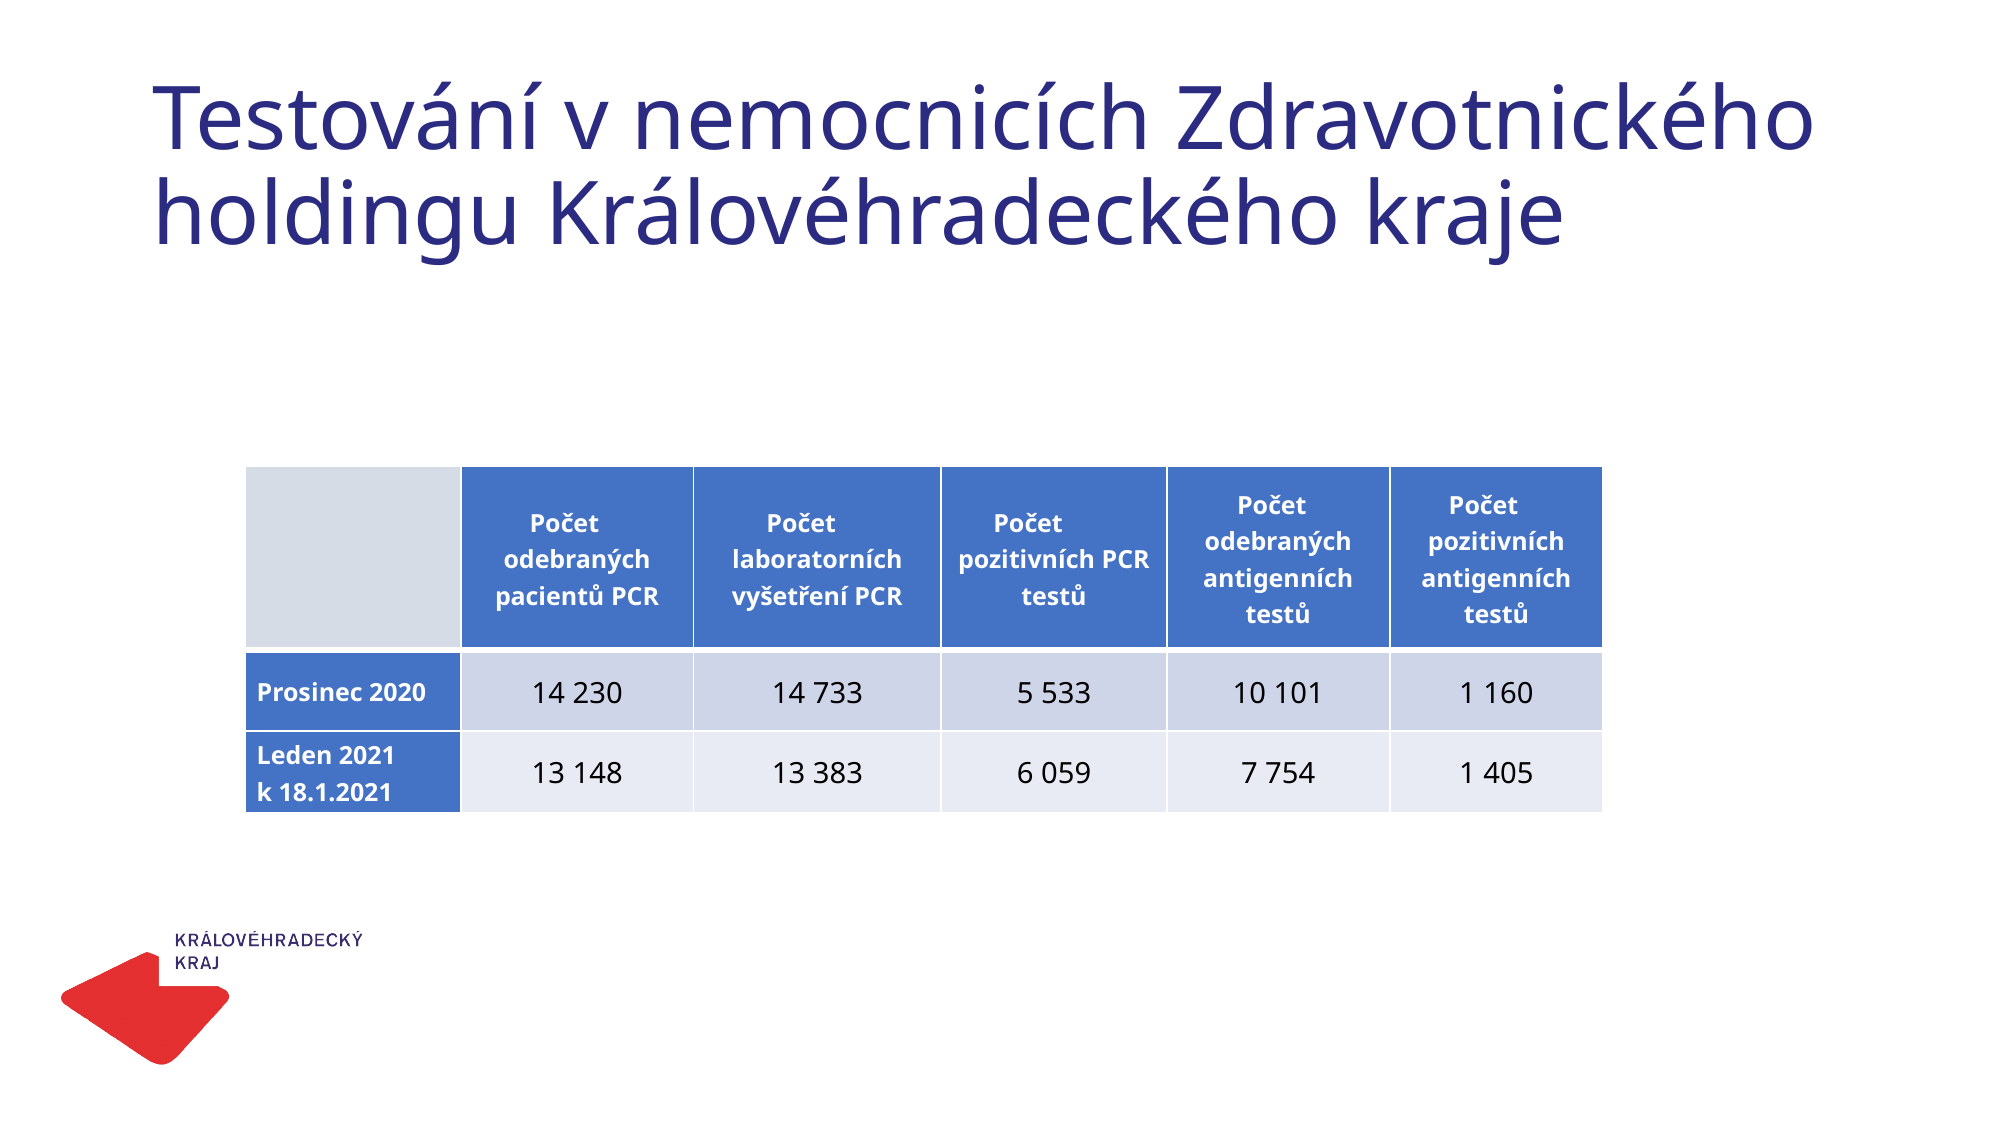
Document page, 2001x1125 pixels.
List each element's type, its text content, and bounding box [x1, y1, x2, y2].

table_cell 7 754 [1168, 732, 1389, 812]
table_cell 1 160 [1391, 653, 1602, 730]
table_header Počet pozitivních PCR testů [942, 467, 1166, 647]
table_cell 14 230 [462, 653, 693, 730]
table_header Počet odebraných antigenních testů [1168, 467, 1389, 647]
table_cell 10 101 [1168, 653, 1389, 730]
table_cell 1 405 [1391, 732, 1602, 812]
table_cell 6 059 [942, 732, 1166, 812]
table_cell 14 733 [694, 653, 940, 730]
table_cell Leden 2021 k 18.1.2021 [246, 732, 460, 812]
table_cell 13 148 [462, 732, 693, 812]
table_cell 13 383 [694, 732, 940, 812]
table_header Počet pozitivních antigenních testů [1391, 467, 1602, 647]
table_header [246, 467, 460, 647]
picture [57, 918, 363, 1076]
table_cell 5 533 [942, 653, 1166, 730]
title Testování v nemocnicích Zdravotnického holdingu Královéhradeckého kraje [137, 59, 1863, 278]
table_cell Prosinec 2020 [246, 653, 460, 730]
table_header Počet odebraných pacientů PCR [462, 467, 693, 647]
table_header Počet laboratorních vyšetření PCR [694, 467, 940, 647]
